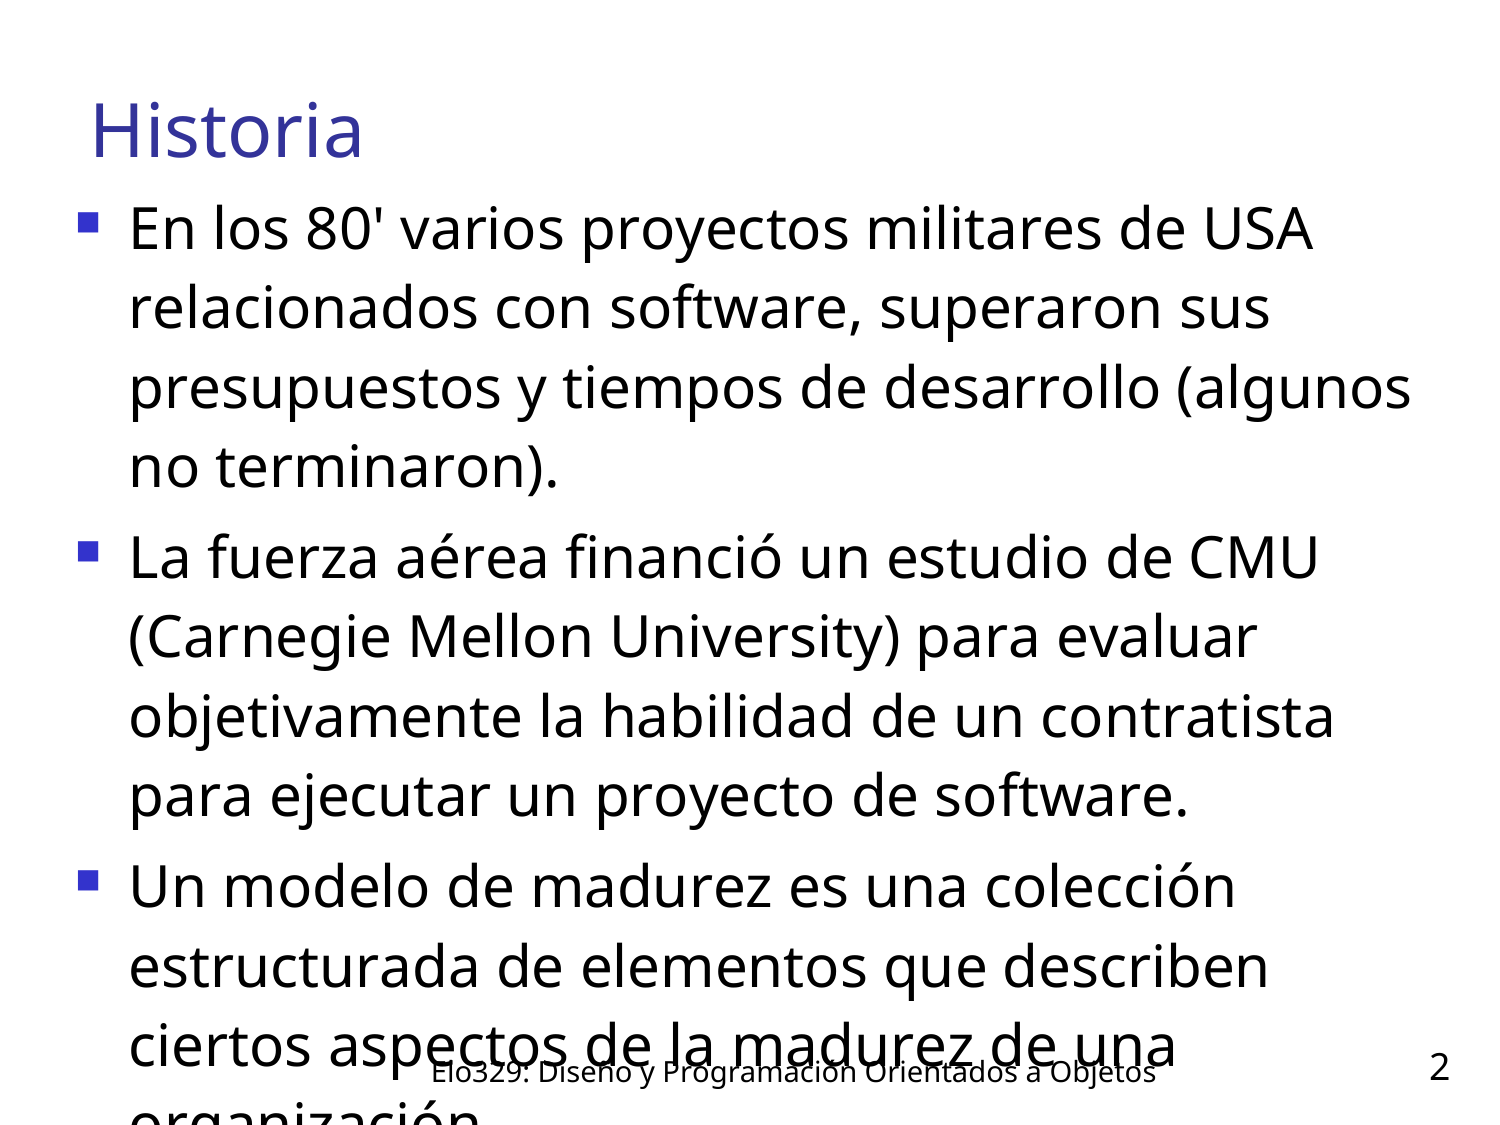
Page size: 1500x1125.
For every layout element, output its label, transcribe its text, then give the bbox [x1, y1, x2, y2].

title Historia [75, 25, 1449, 188]
list En los 80' varios proyectos militares de USA relacionados con software, superaron sus presupuestos y tiempos de desarrollo (algunos no terminaron). La fuerza aérea financió un estudio de CMU (Carnegie Mellon University) para evaluar objetivamente la habilidad de un contratista para ejecutar un proyecto de software. Un modelo de madurez es una colección estructurada de elementos que describen ciertos aspectos de la madurez de una organización. [75, 187, 1446, 1051]
